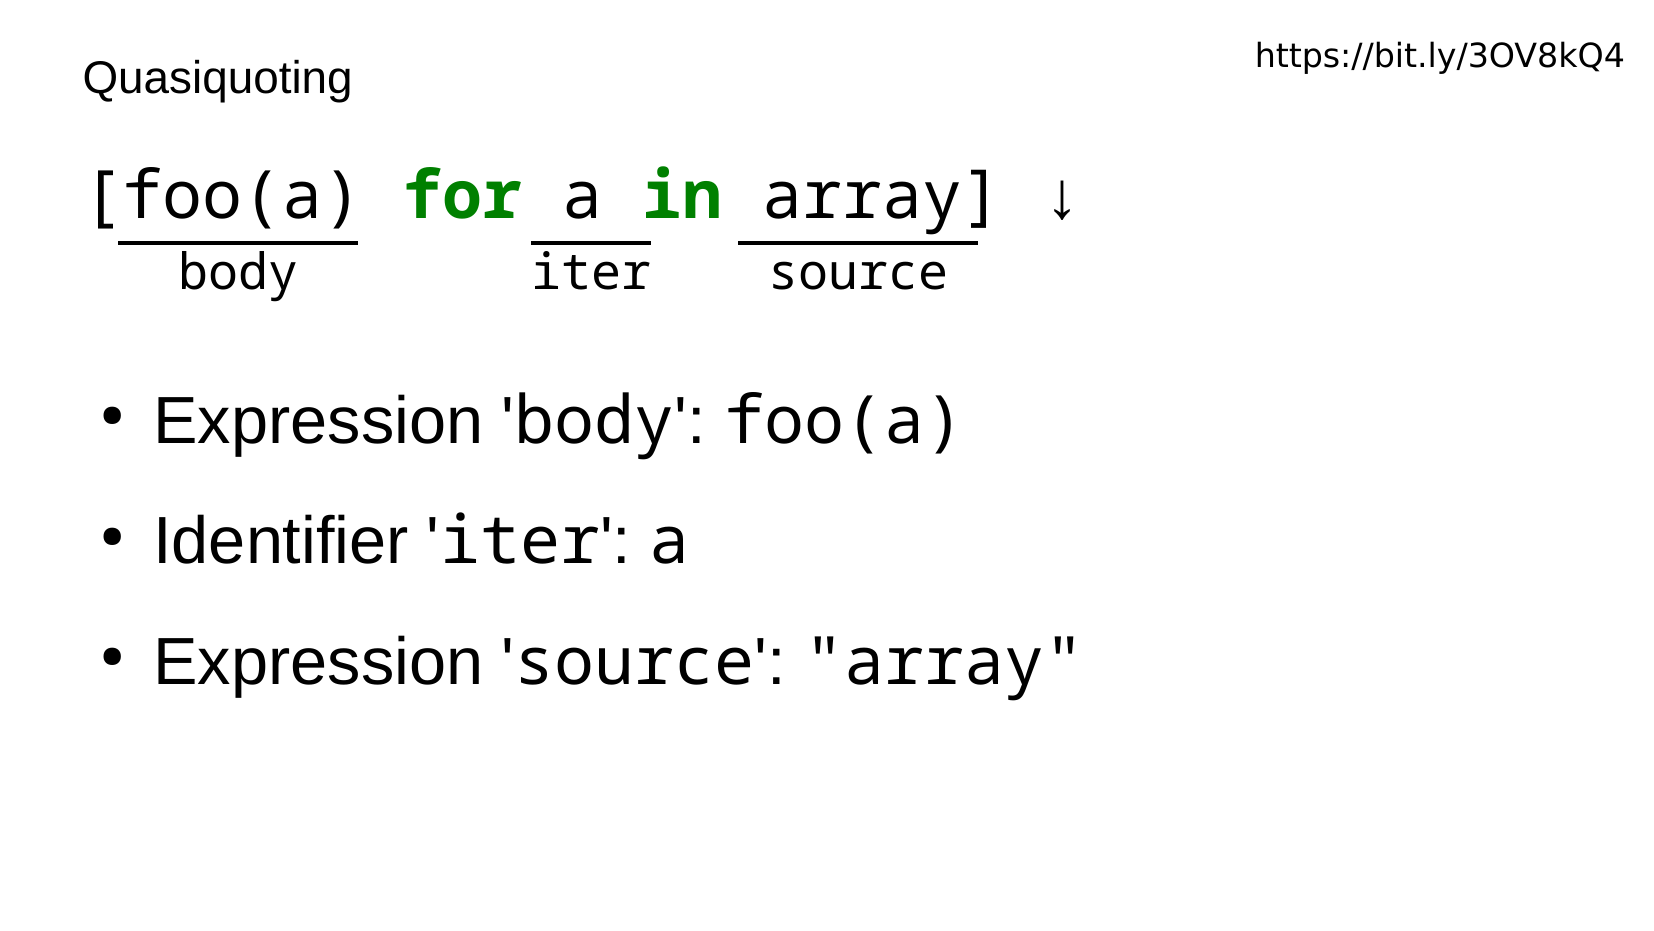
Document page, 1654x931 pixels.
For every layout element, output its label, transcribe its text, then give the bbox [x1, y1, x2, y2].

text_box body [118, 236, 414, 305]
title Quasiquoting [82, 37, 1571, 119]
text_box iter [531, 236, 738, 305]
text_box source [738, 236, 1034, 305]
list [foo(a) for a in array] ↓ Expression 'body': foo(a) Identifier 'iter': a Expression 'source': "array" [82, 147, 1571, 758]
